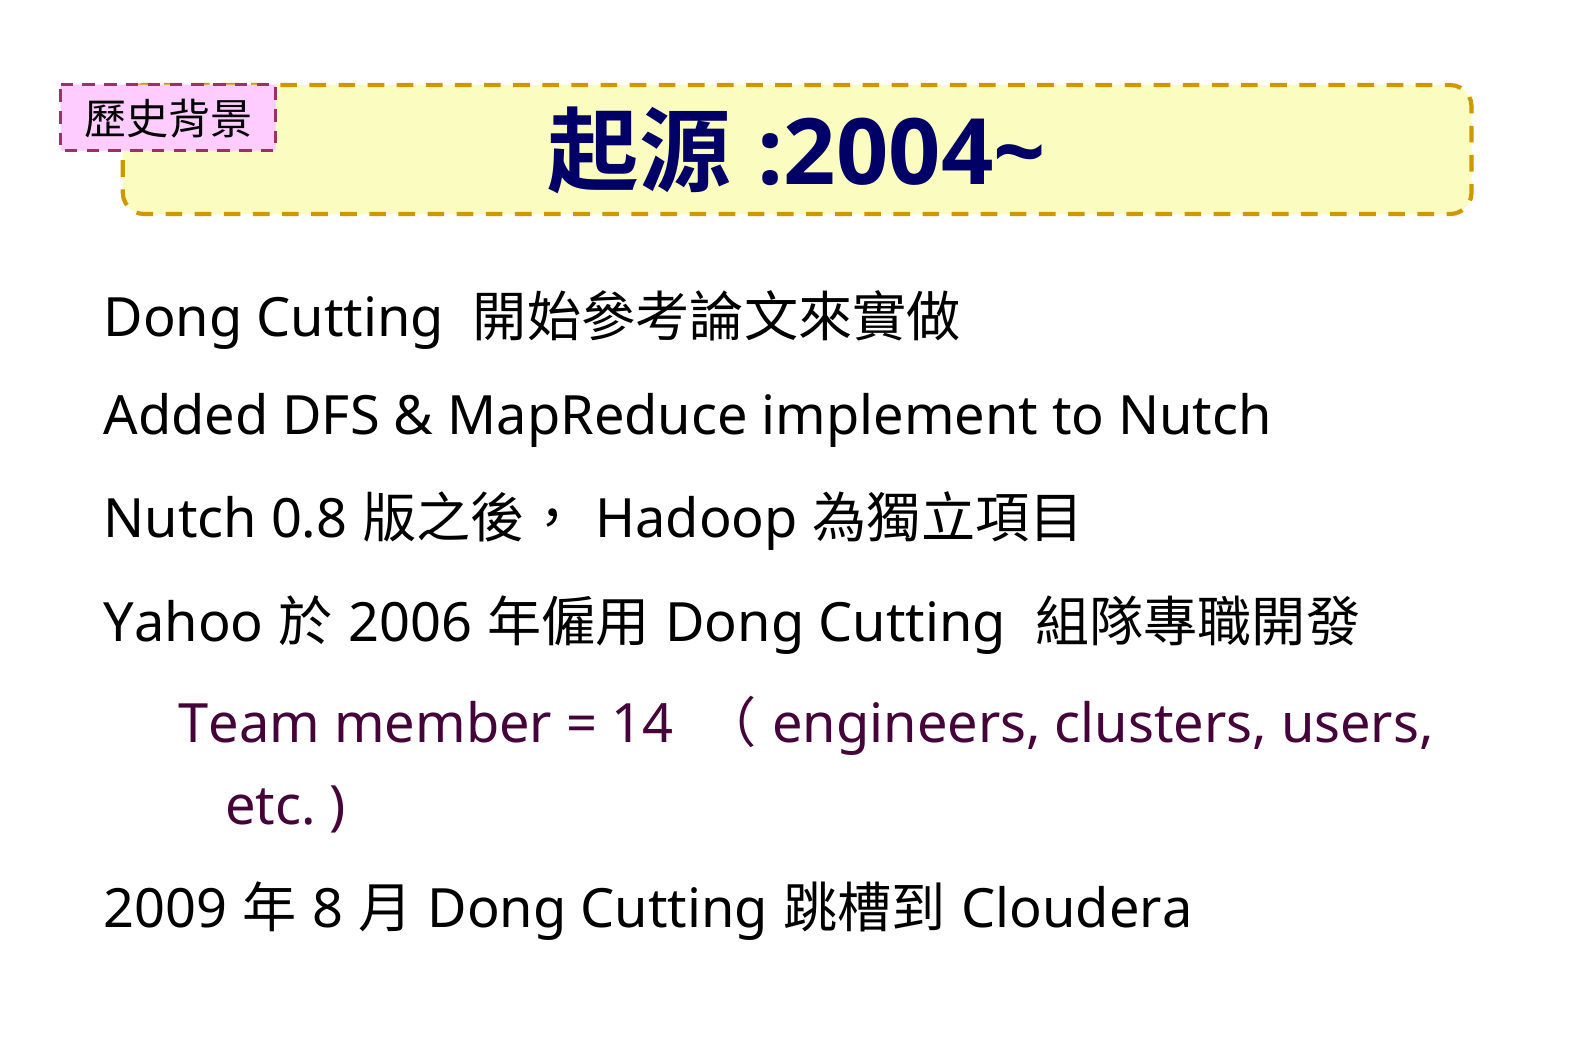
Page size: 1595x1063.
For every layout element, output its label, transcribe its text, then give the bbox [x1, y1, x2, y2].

text_box 歷史背景 [60, 84, 276, 151]
list Dong Cutting 開始參考論文來實做 Added DFS & MapReduce implement to Nutch Nutch 0.8版之後，Hadoop為獨立項目 Yahoo於2006年僱用Dong Cutting 組隊專職開發 Team member = 14 （engineers, clusters, users, etc. ) 2009年8月Dong Cutting跳槽到Cloudera [88, 258, 1477, 855]
title 起源:2004~ [169, 82, 1425, 208]
